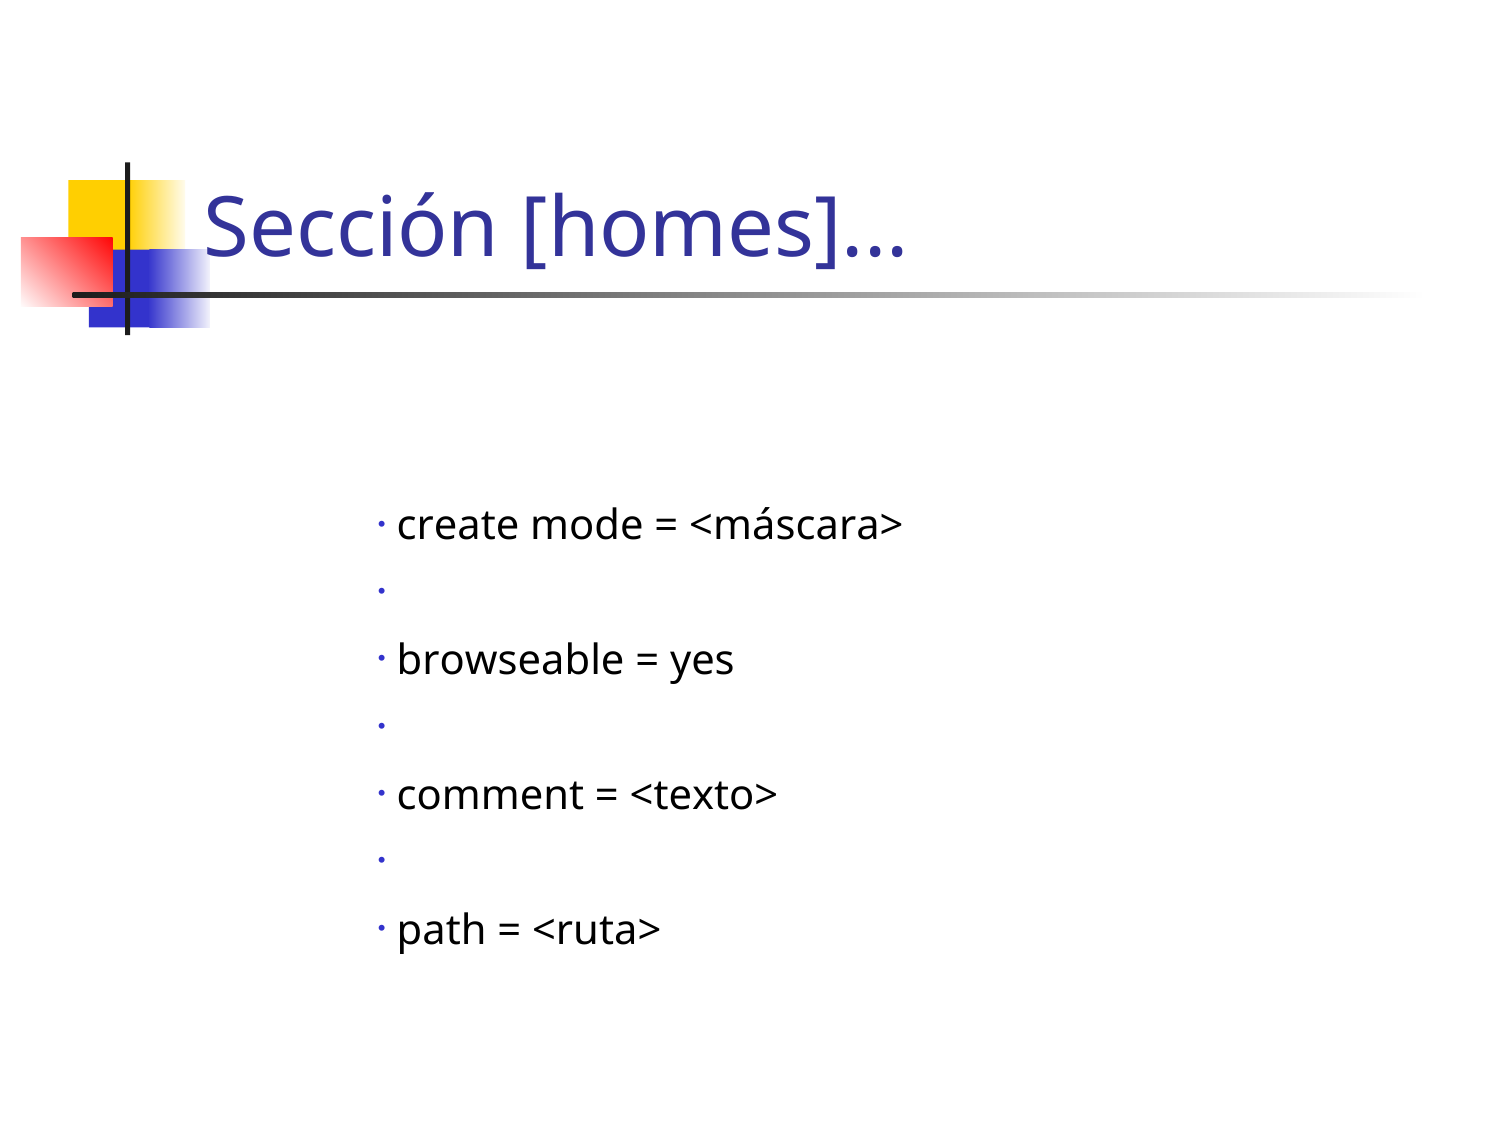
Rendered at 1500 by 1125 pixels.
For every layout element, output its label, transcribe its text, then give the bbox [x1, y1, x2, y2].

text_box create mode = <máscara> browseable = yes comment = <texto> path = <ruta> [362, 487, 1413, 951]
title Sección [homes]... [188, 101, 1468, 289]
